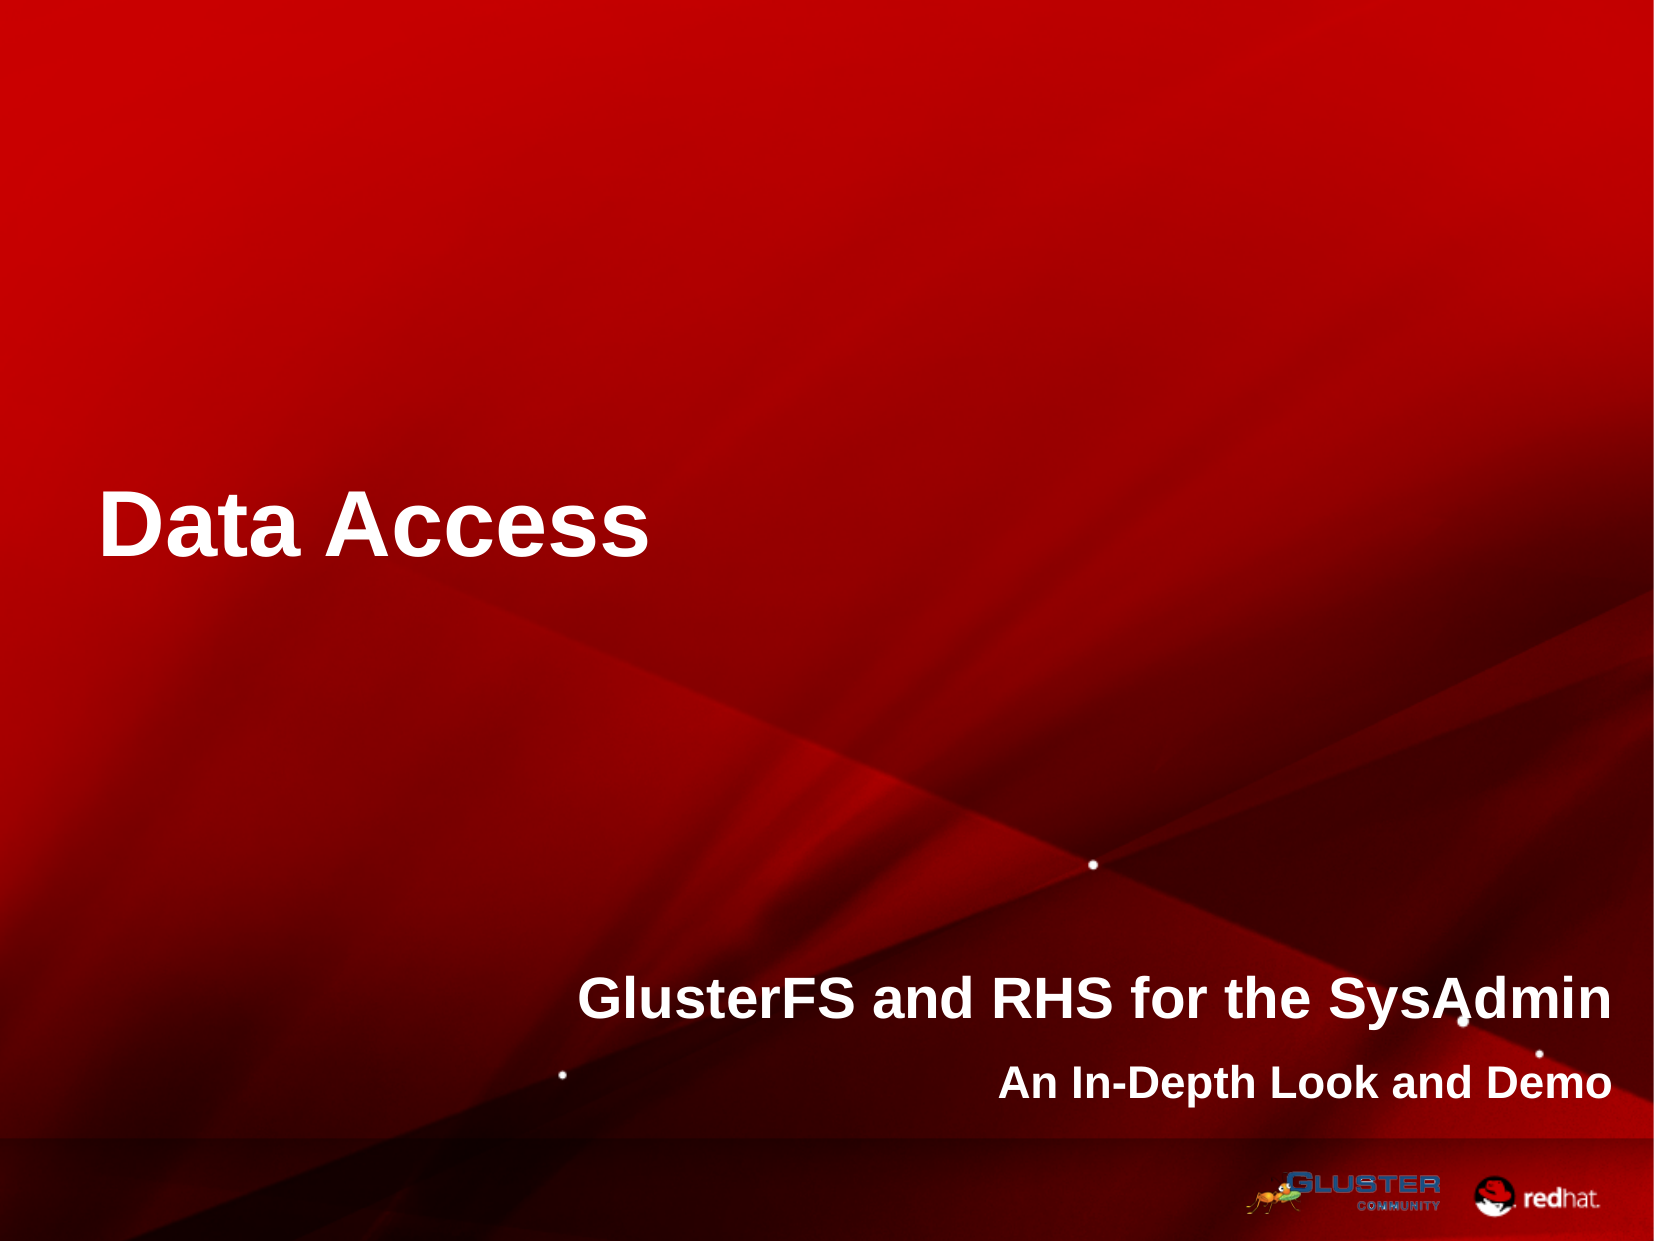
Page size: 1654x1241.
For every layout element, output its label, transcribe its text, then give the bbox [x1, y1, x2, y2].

text_box GlusterFS and RHS for the SysAdmin An In-Depth Look and Demo [562, 958, 1629, 1116]
picture [0, 0, 1654, 1241]
title Data Access [97, 430, 1586, 618]
